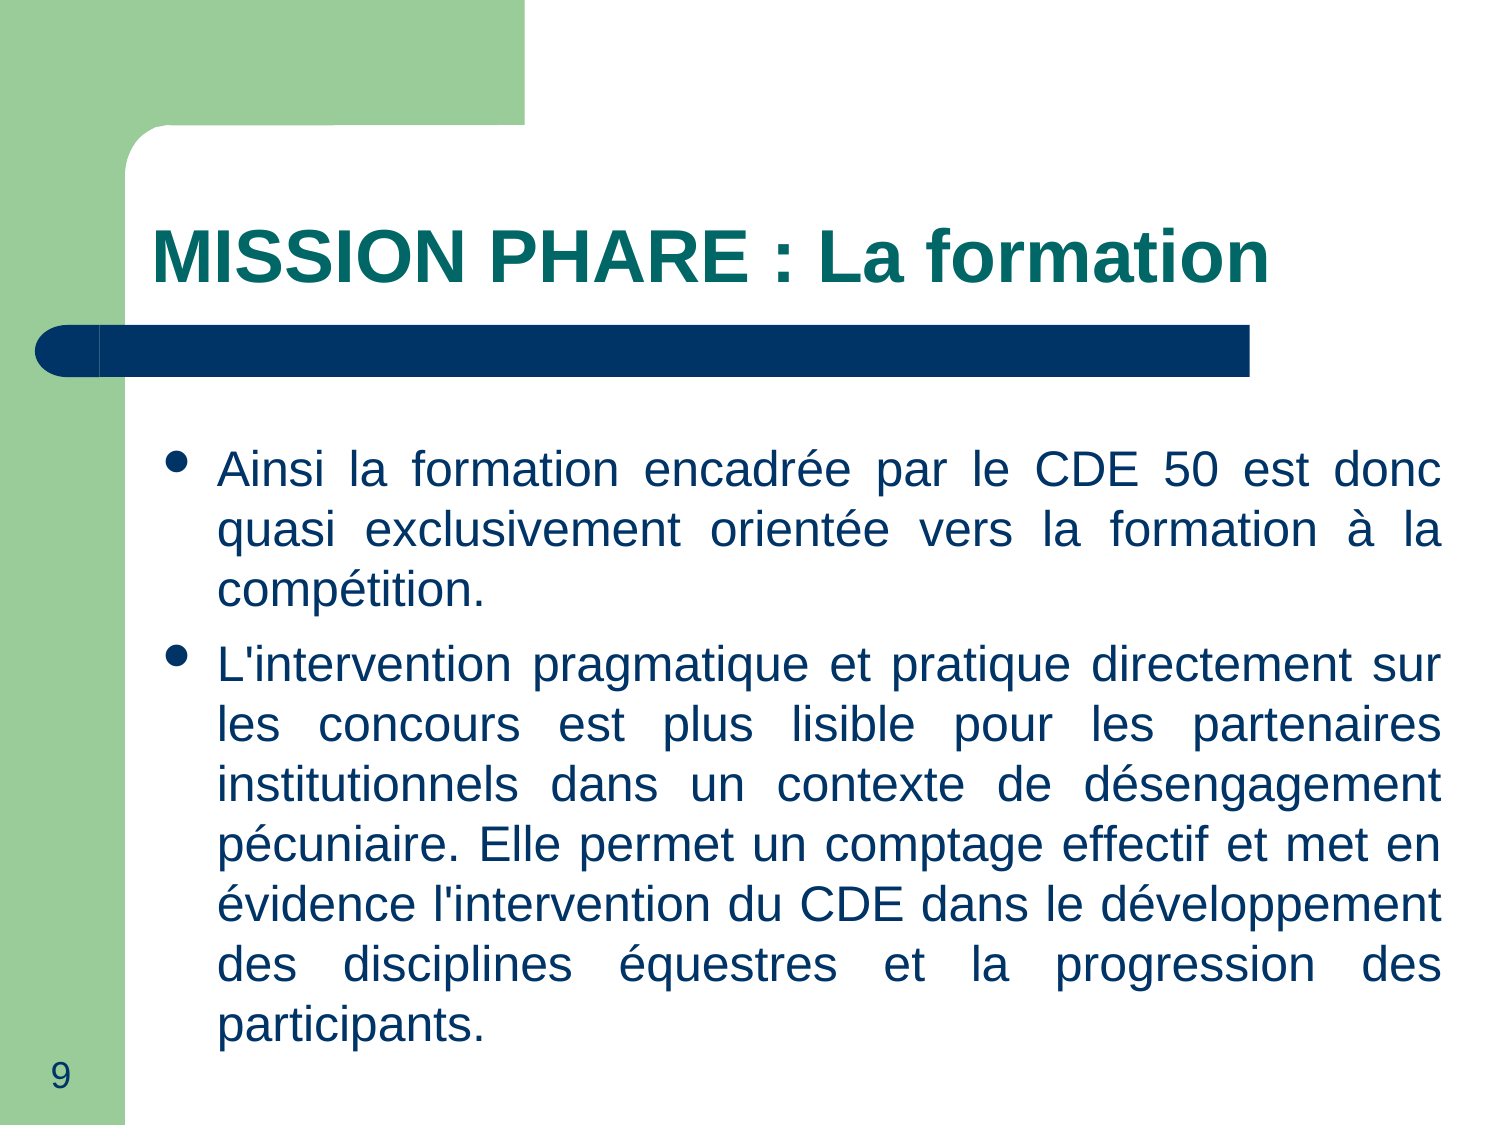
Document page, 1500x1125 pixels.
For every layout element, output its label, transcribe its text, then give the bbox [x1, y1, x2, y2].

list Ainsi la formation encadrée par le CDE 50 est donc quasi exclusivement orientée vers la formation à la compétition. L'intervention pragmatique et pratique directement sur les concours est plus lisible pour les partenaires institutionnels dans un contexte de désengagement pécuniaire. Elle permet un comptage effectif et met en évidence l'intervention du CDE dans le développement des disciplines équestres et la progression des participants. [147, 354, 1458, 1059]
title MISSION PHARE : La formation [136, 107, 1412, 300]
